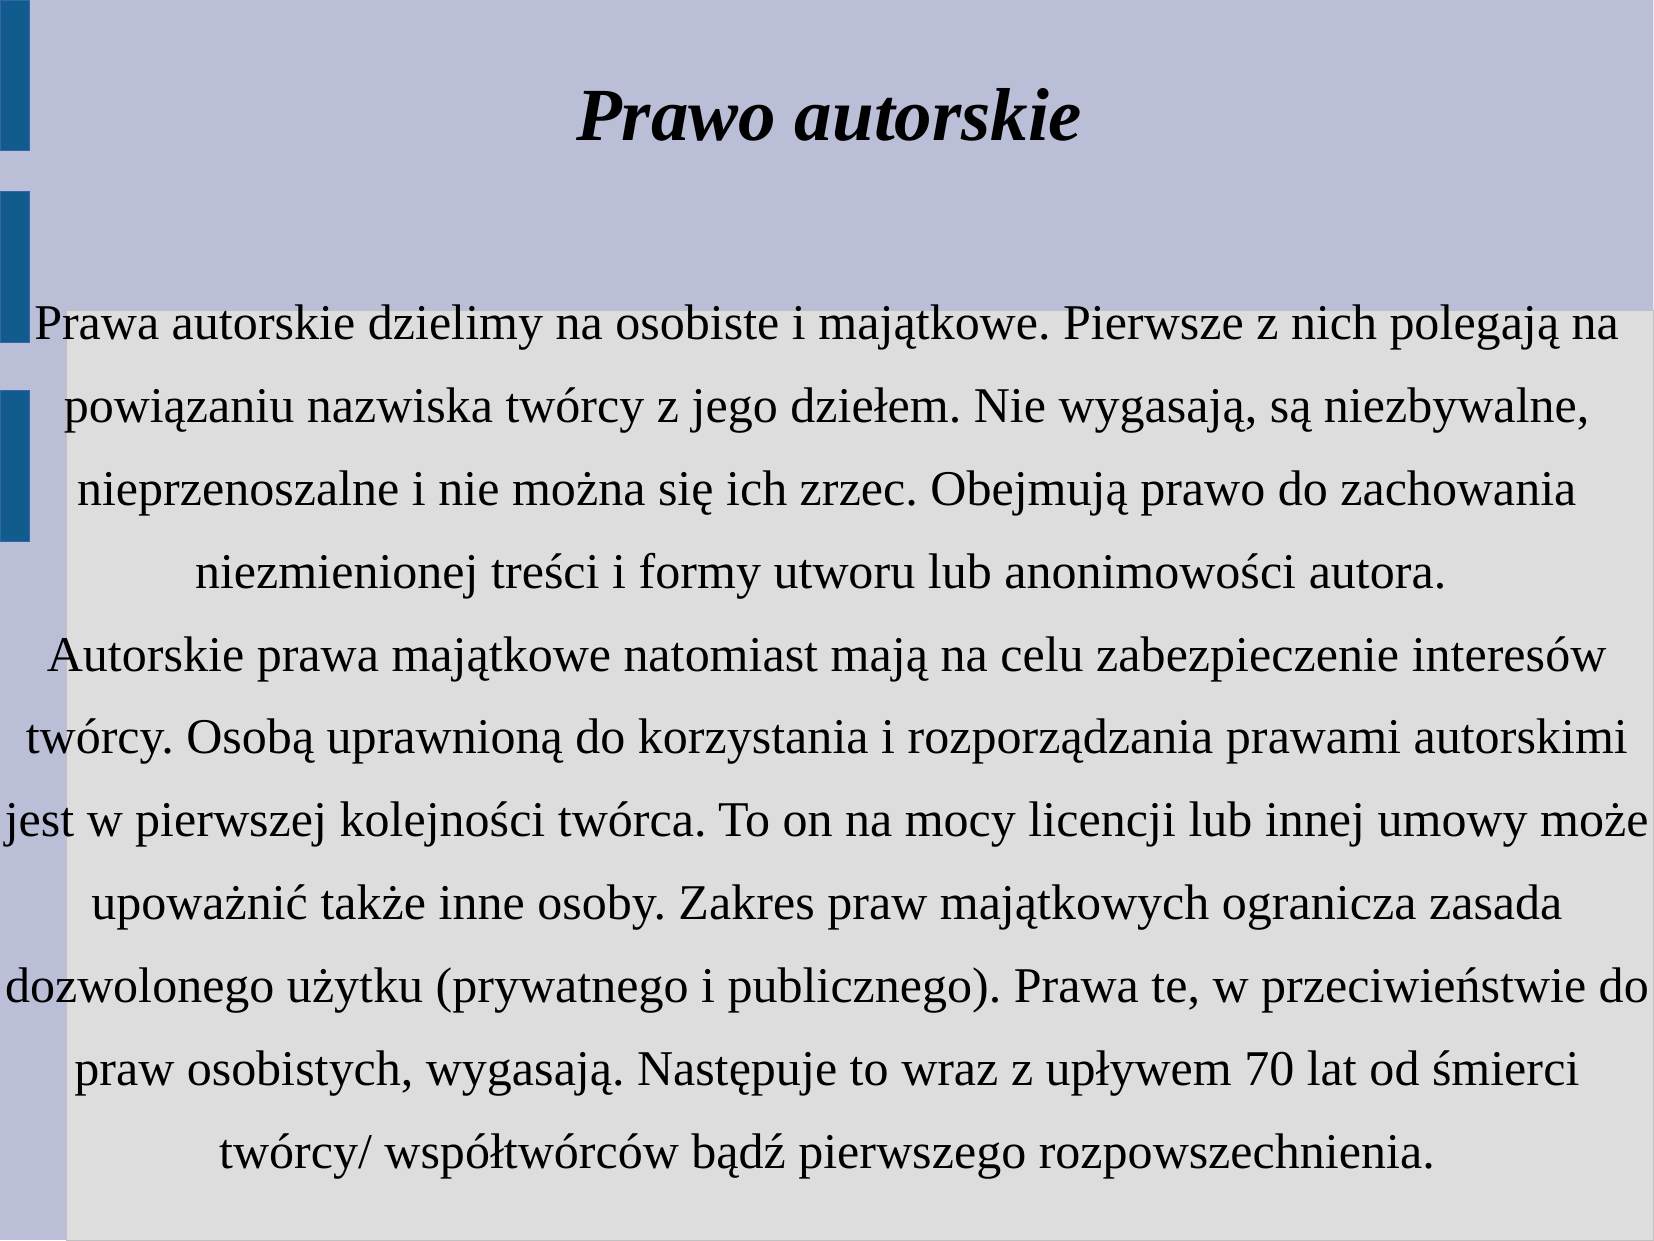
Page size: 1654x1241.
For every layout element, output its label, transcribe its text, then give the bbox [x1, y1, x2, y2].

title Prawo autorskie [123, 11, 1536, 219]
text_box Prawa autorskie dzielimy na osobiste i majątkowe. Pierwsze z nich polegają na powiązaniu nazwiska twórcy z jego dziełem. Nie wygasają, są niezbywalne, nieprzenoszalne i nie można się ich zrzec. Obejmują prawo do zachowania niezmienionej treści i formy utworu lub anonimowości autora. Autorskie prawa majątkowe natomiast mają na celu zabezpieczenie interesów twórcy. Osobą uprawnioną do korzystania i rozporządzania prawami autorskimi jest w pierwszej kolejności twórca. To on na mocy licencji lub innej umowy może upoważnić także inne osoby. Zakres praw majątkowych ogranicza zasada dozwolonego użytku (prywatnego i publicznego). Prawa te, w przeciwieństwie do praw osobistych, wygasają. Następuje to wraz z upływem 70 lat od śmierci twórcy/ współtwórców bądź pierwszego rozpowszechnienia. [0, 259, 1654, 1193]
